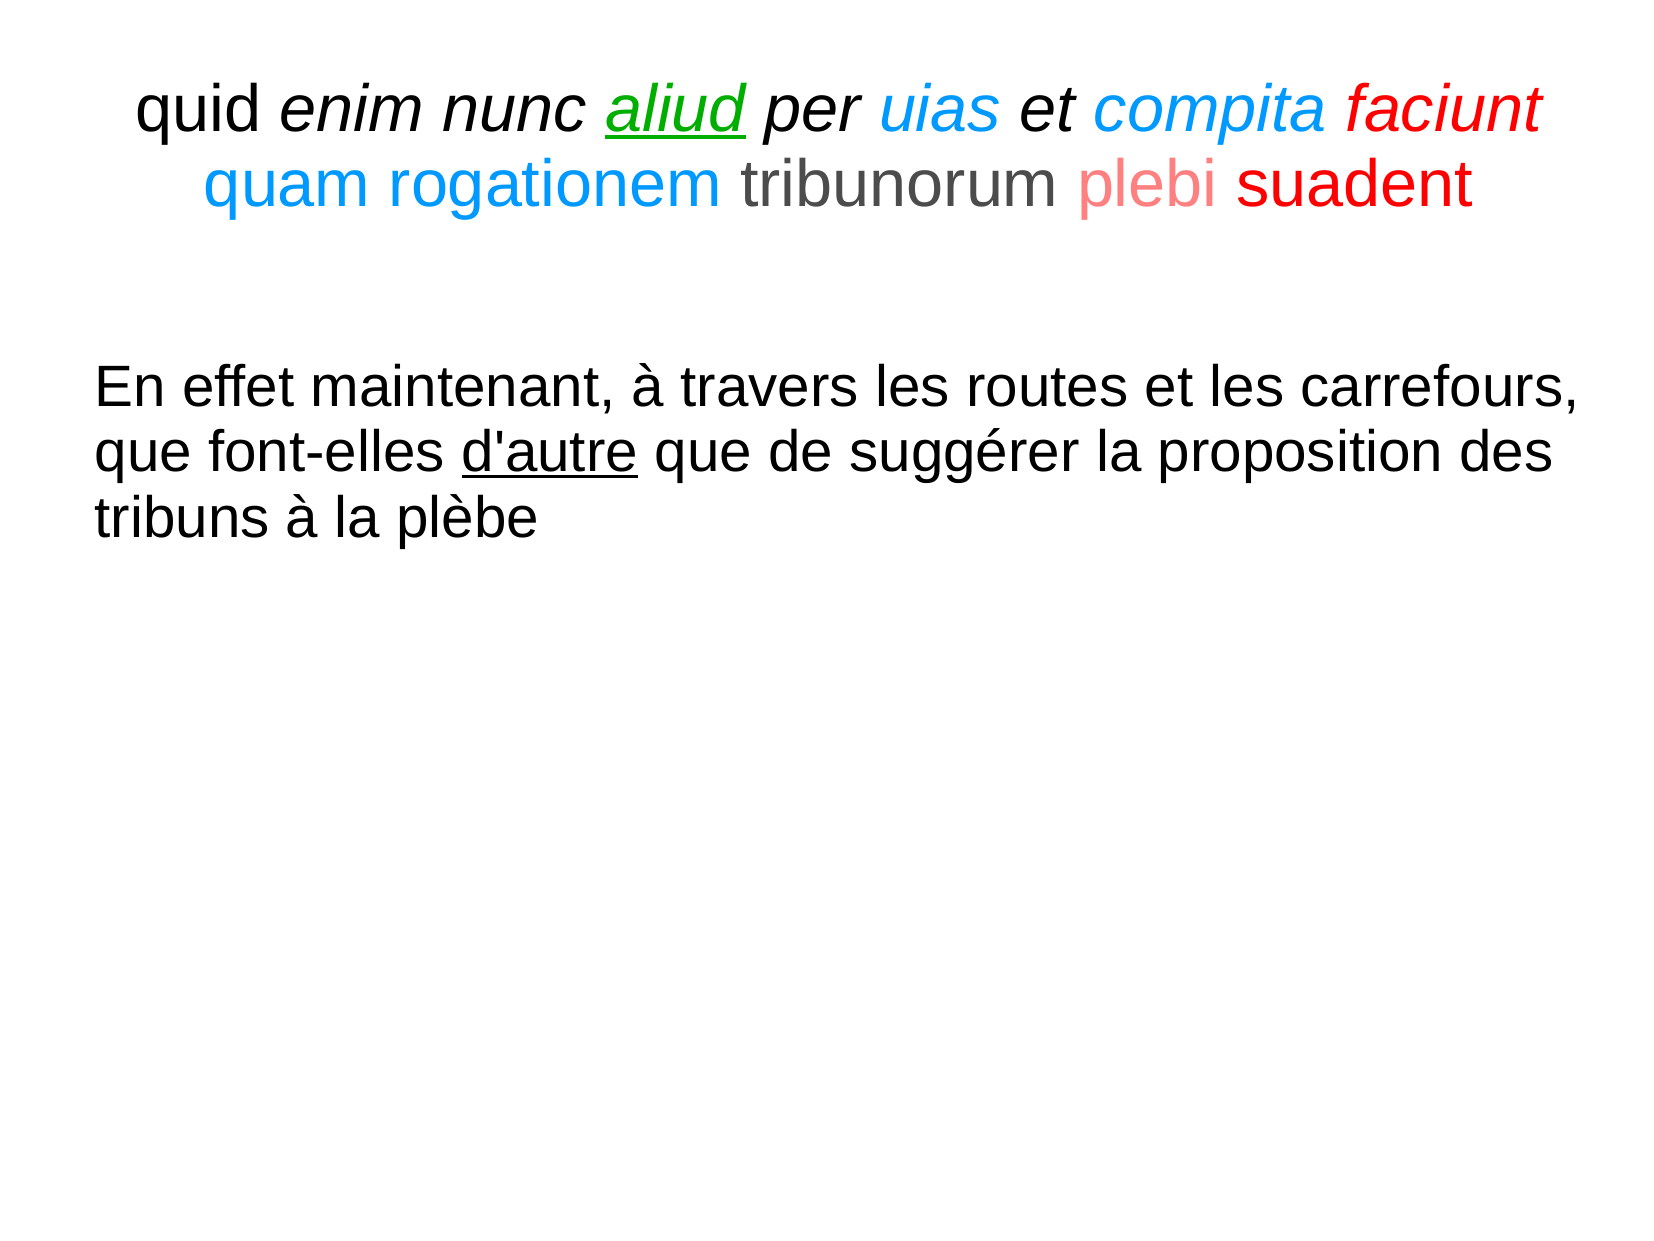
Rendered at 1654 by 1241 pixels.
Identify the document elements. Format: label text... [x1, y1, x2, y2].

list quid enim nunc aliud per uias et compita faciunt quam rogationem tribunorum plebi suadent En effet maintenant, à travers les routes et les carrefours, que font-elles d'autre que de suggérer la proposition des tribuns à la plèbe [94, 70, 1583, 791]
